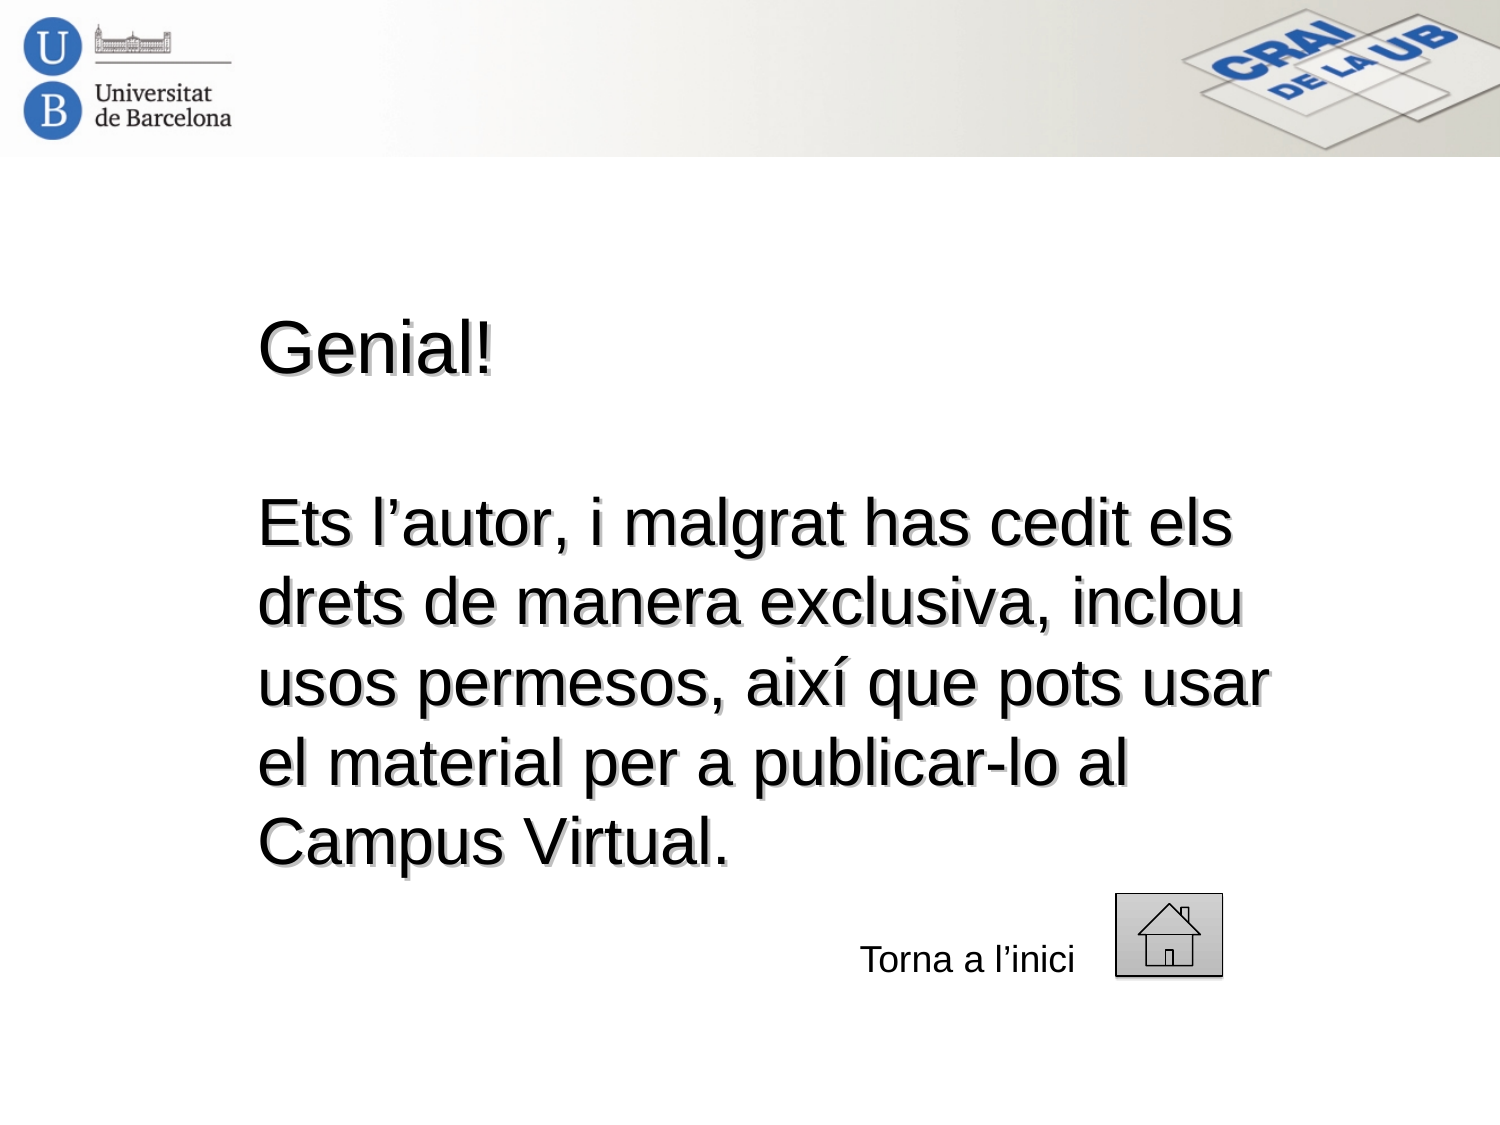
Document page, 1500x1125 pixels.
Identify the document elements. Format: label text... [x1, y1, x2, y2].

text_box [1116, 893, 1223, 976]
title Genial! Ets l’autor, i malgrat has cedit els drets de manera exclusiva, inclou usos permesos, així que pots usar el material per a publicar-lo al Campus Virtual. [242, 290, 1353, 693]
text_box Torna a l’inici [844, 927, 1124, 988]
